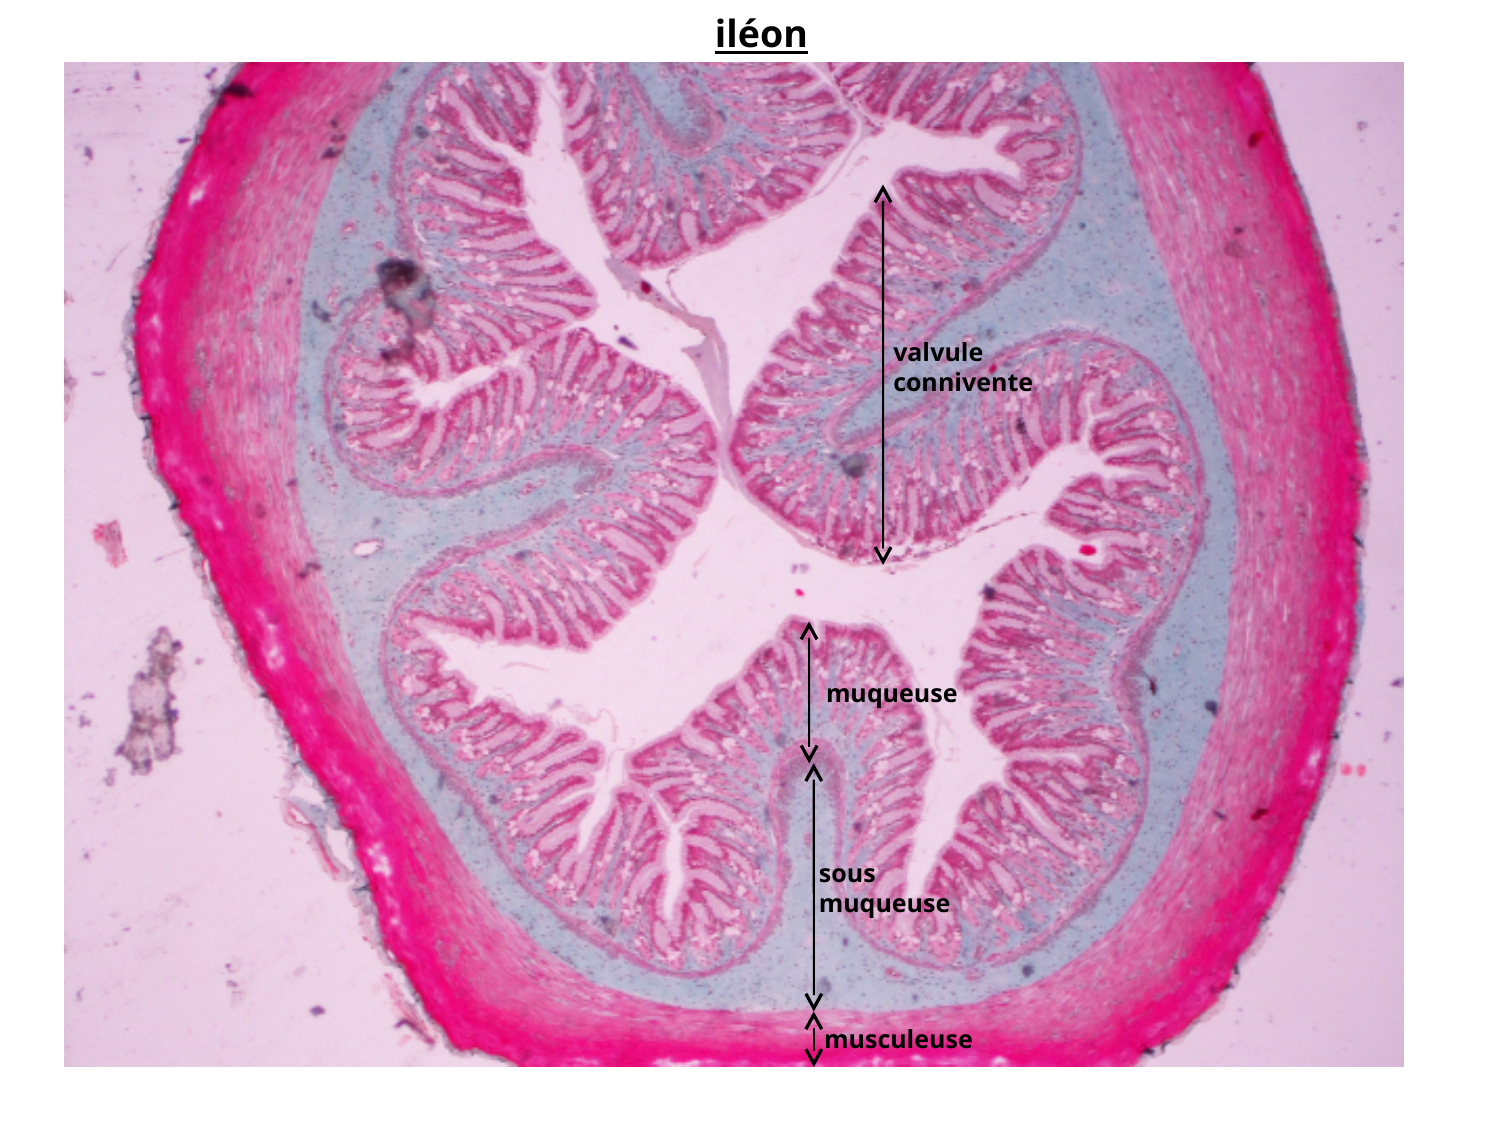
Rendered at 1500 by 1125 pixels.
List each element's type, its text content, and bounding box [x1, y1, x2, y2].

text_box musculeuse [809, 1016, 989, 1062]
text_box muqueuse [811, 669, 973, 716]
text_box iléon [525, 2, 998, 64]
picture [64, 62, 1404, 1067]
text_box sous muqueuse [804, 849, 966, 925]
text_box valvule connivente [878, 329, 1049, 405]
